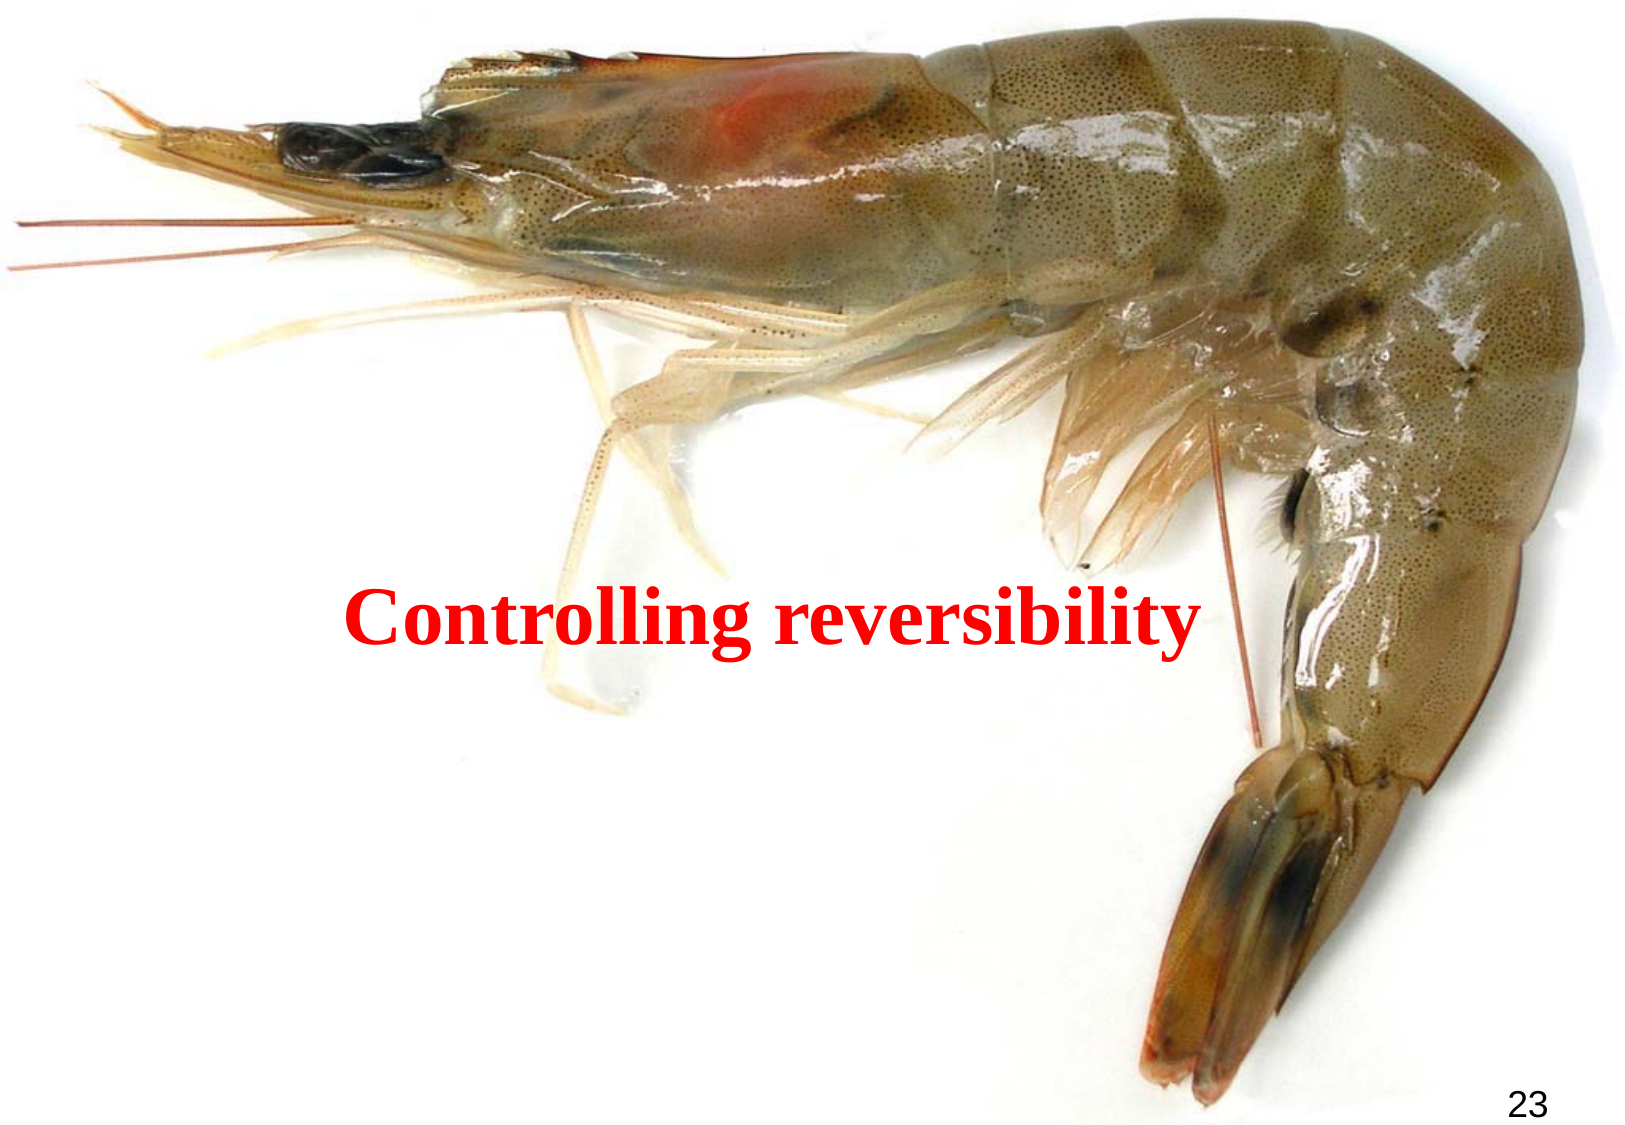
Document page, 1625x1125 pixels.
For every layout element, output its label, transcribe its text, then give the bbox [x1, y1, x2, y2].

picture [0, 0, 1625, 1125]
title Controlling reversibility [246, 561, 1299, 669]
